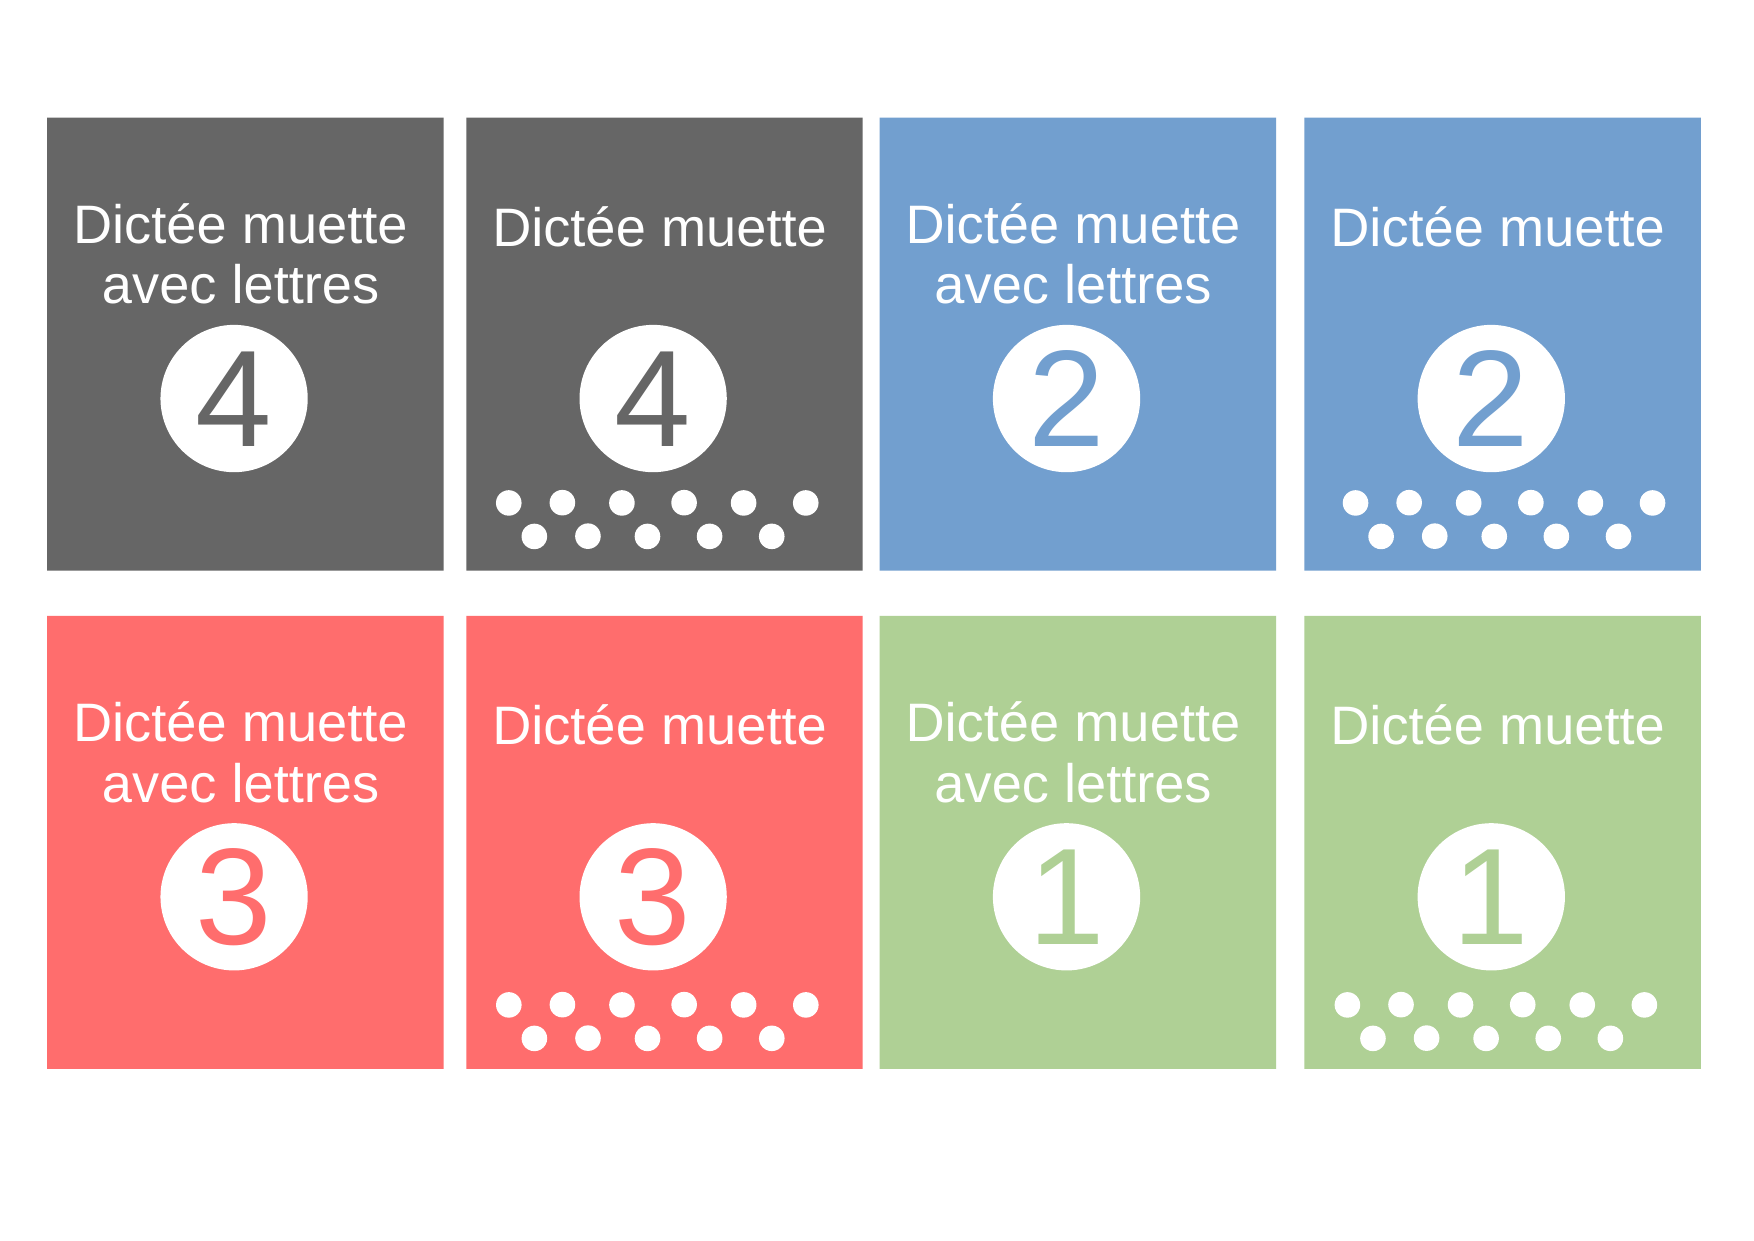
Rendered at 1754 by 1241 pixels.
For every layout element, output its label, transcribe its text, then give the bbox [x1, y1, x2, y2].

text_box [1304, 117, 1701, 571]
text_box 1 [1417, 823, 1565, 971]
text_box Dictée muette avec lettres [890, 685, 1265, 825]
text_box [47, 117, 444, 571]
text_box 3 [579, 823, 727, 971]
text_box 4 [160, 324, 308, 473]
text_box Dictée muette [477, 688, 852, 829]
text_box 3 [160, 823, 308, 971]
text_box Dictée muette avec lettres [58, 186, 433, 326]
text_box Dictée muette avec lettres [58, 685, 433, 825]
text_box Dictée muette [477, 189, 852, 331]
text_box Dictée muette [1315, 688, 1690, 829]
text_box 1 [992, 823, 1141, 971]
text_box 2 [992, 324, 1141, 473]
text_box 4 [579, 324, 727, 473]
text_box 2 [1417, 324, 1565, 473]
text_box Dictée muette avec lettres [890, 186, 1265, 326]
text_box [879, 615, 1277, 1069]
text_box [47, 615, 444, 1069]
text_box [879, 117, 1277, 571]
text_box Dictée muette [1315, 189, 1690, 331]
text_box [466, 117, 863, 571]
text_box [1304, 615, 1701, 1069]
text_box [466, 615, 863, 1069]
